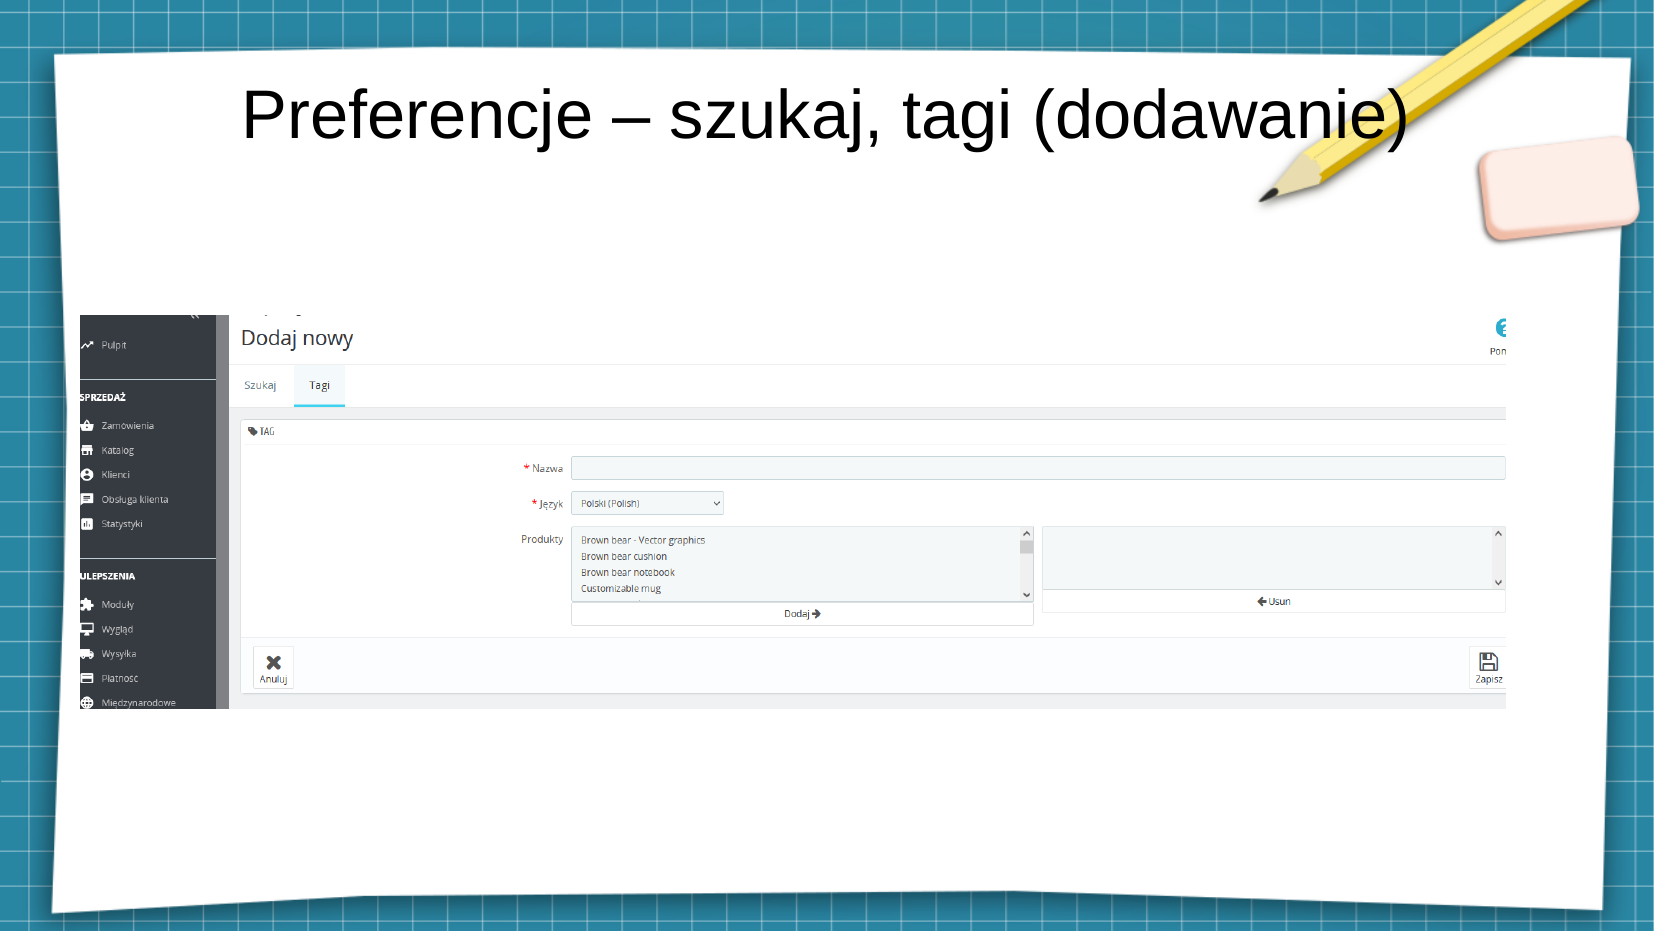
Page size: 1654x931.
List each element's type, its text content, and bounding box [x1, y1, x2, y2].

title Preferencje – szukaj, tagi (dodawanie) [82, 37, 1571, 193]
picture [0, 0, 1654, 931]
